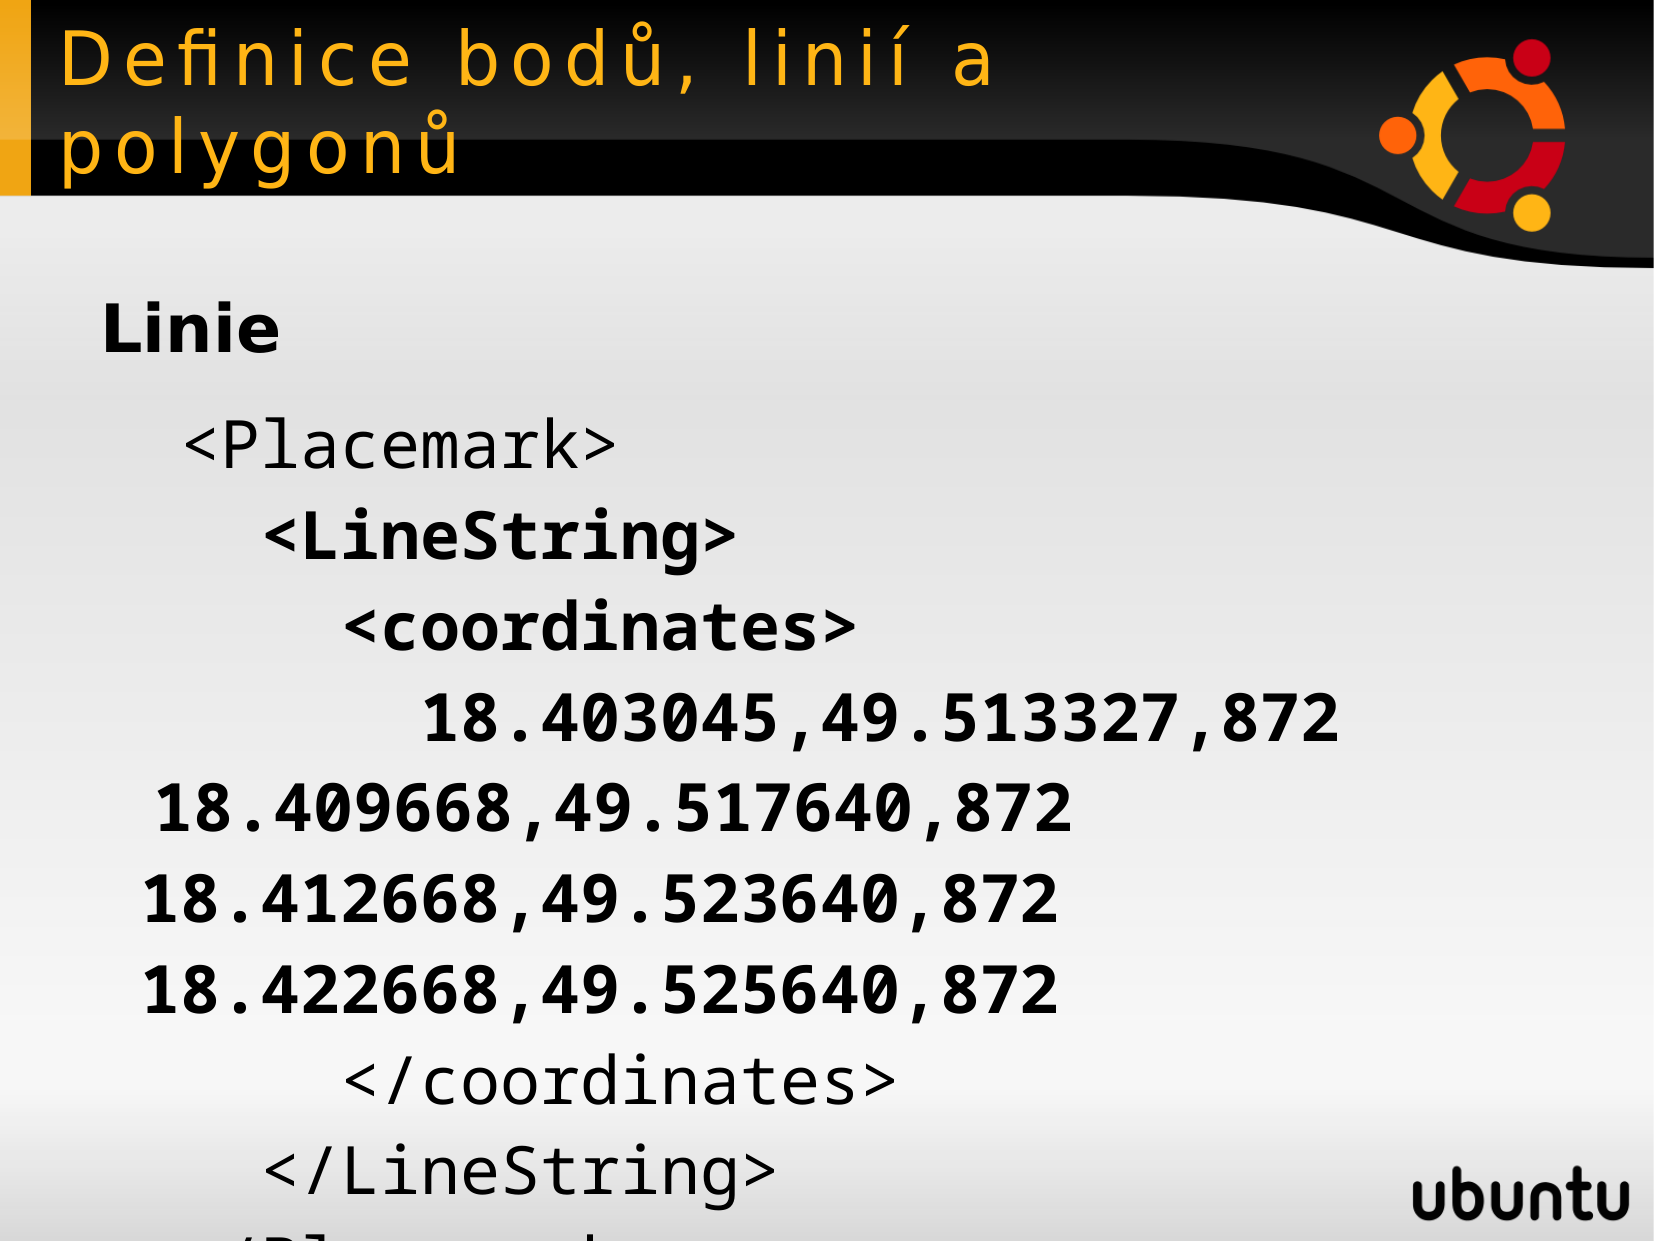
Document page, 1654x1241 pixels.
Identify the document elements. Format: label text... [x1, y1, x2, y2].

picture [0, 0, 1654, 1241]
title Definice bodů, linií a polygonů [59, 16, 1270, 191]
list Linie <Placemark> <LineString> <coordinates> 18.403045,49.513327,872 18.409668,49.517640,872 18.412668,49.523640,872 18.422668,49.525640,872 </coordinates> </LineString> </Placemark> [82, 290, 1571, 1184]
